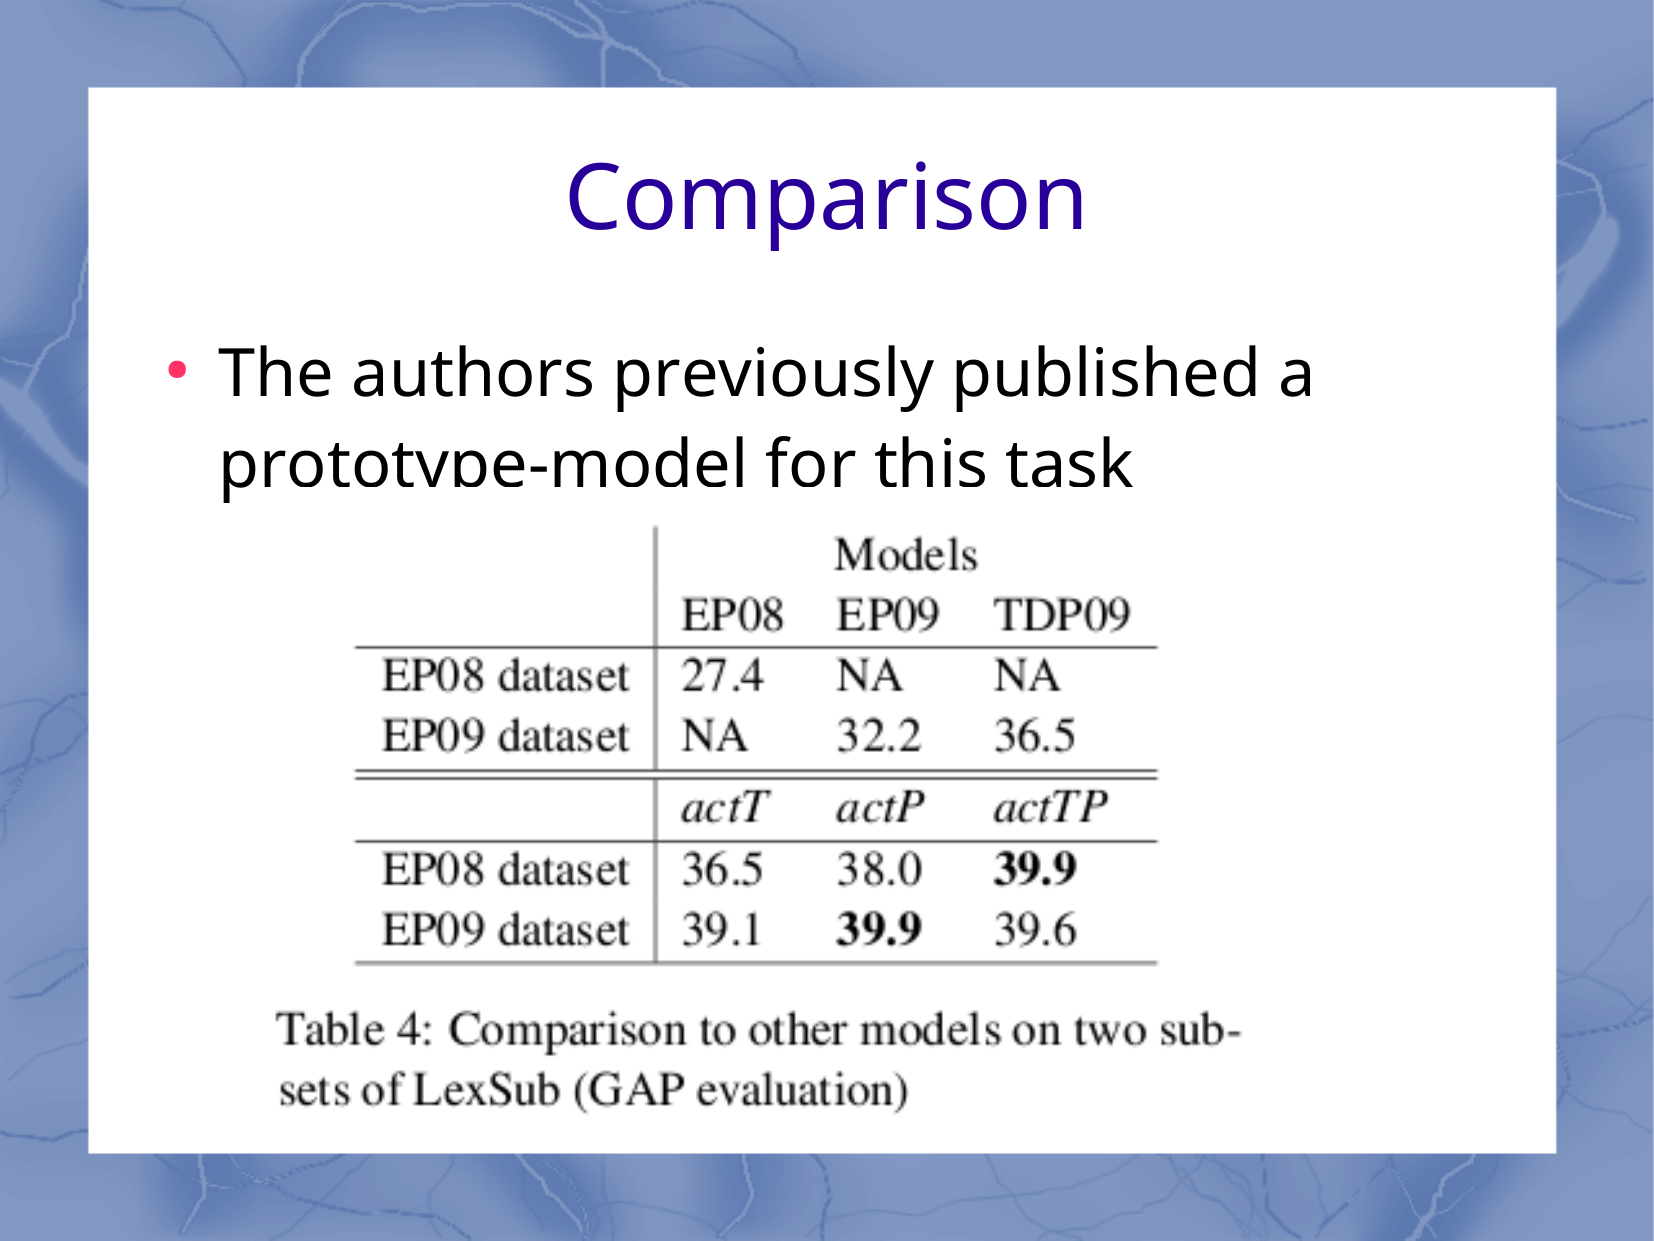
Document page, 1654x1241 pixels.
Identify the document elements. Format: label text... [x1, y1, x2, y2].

picture [0, 0, 1654, 1241]
title Comparison [118, 98, 1536, 291]
list The authors previously published a prototype-model for this task [147, 325, 1506, 1130]
